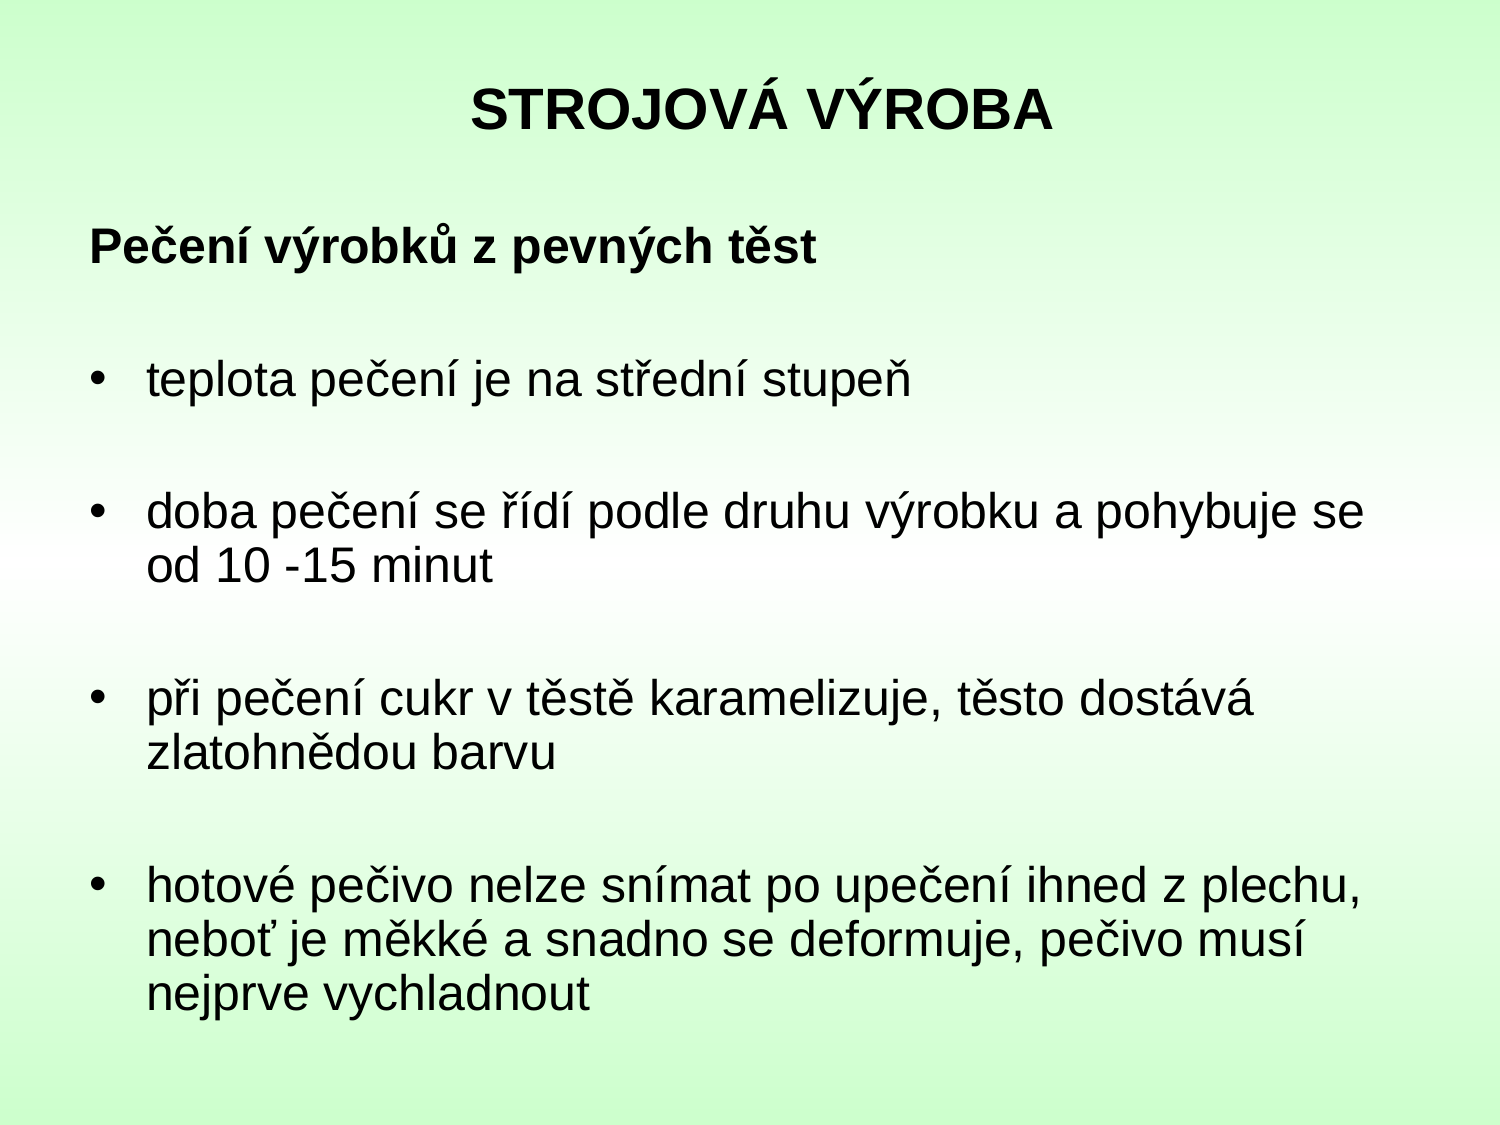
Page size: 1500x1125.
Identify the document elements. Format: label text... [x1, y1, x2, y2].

title STROJOVÁ VÝROBA [112, 62, 1413, 151]
list Pečení výrobků z pevných těst teplota pečení je na střední stupeň doba pečení se řídí podle druhu výrobku a pohybuje se od 10 -15 minut při pečení cukr v těstě karamelizuje, těsto dostává zlatohnědou barvu hotové pečivo nelze snímat po upečení ihned z plechu, neboť je měkké a snadno se deformuje, pečivo musí nejprve vychladnout [75, 212, 1426, 1075]
